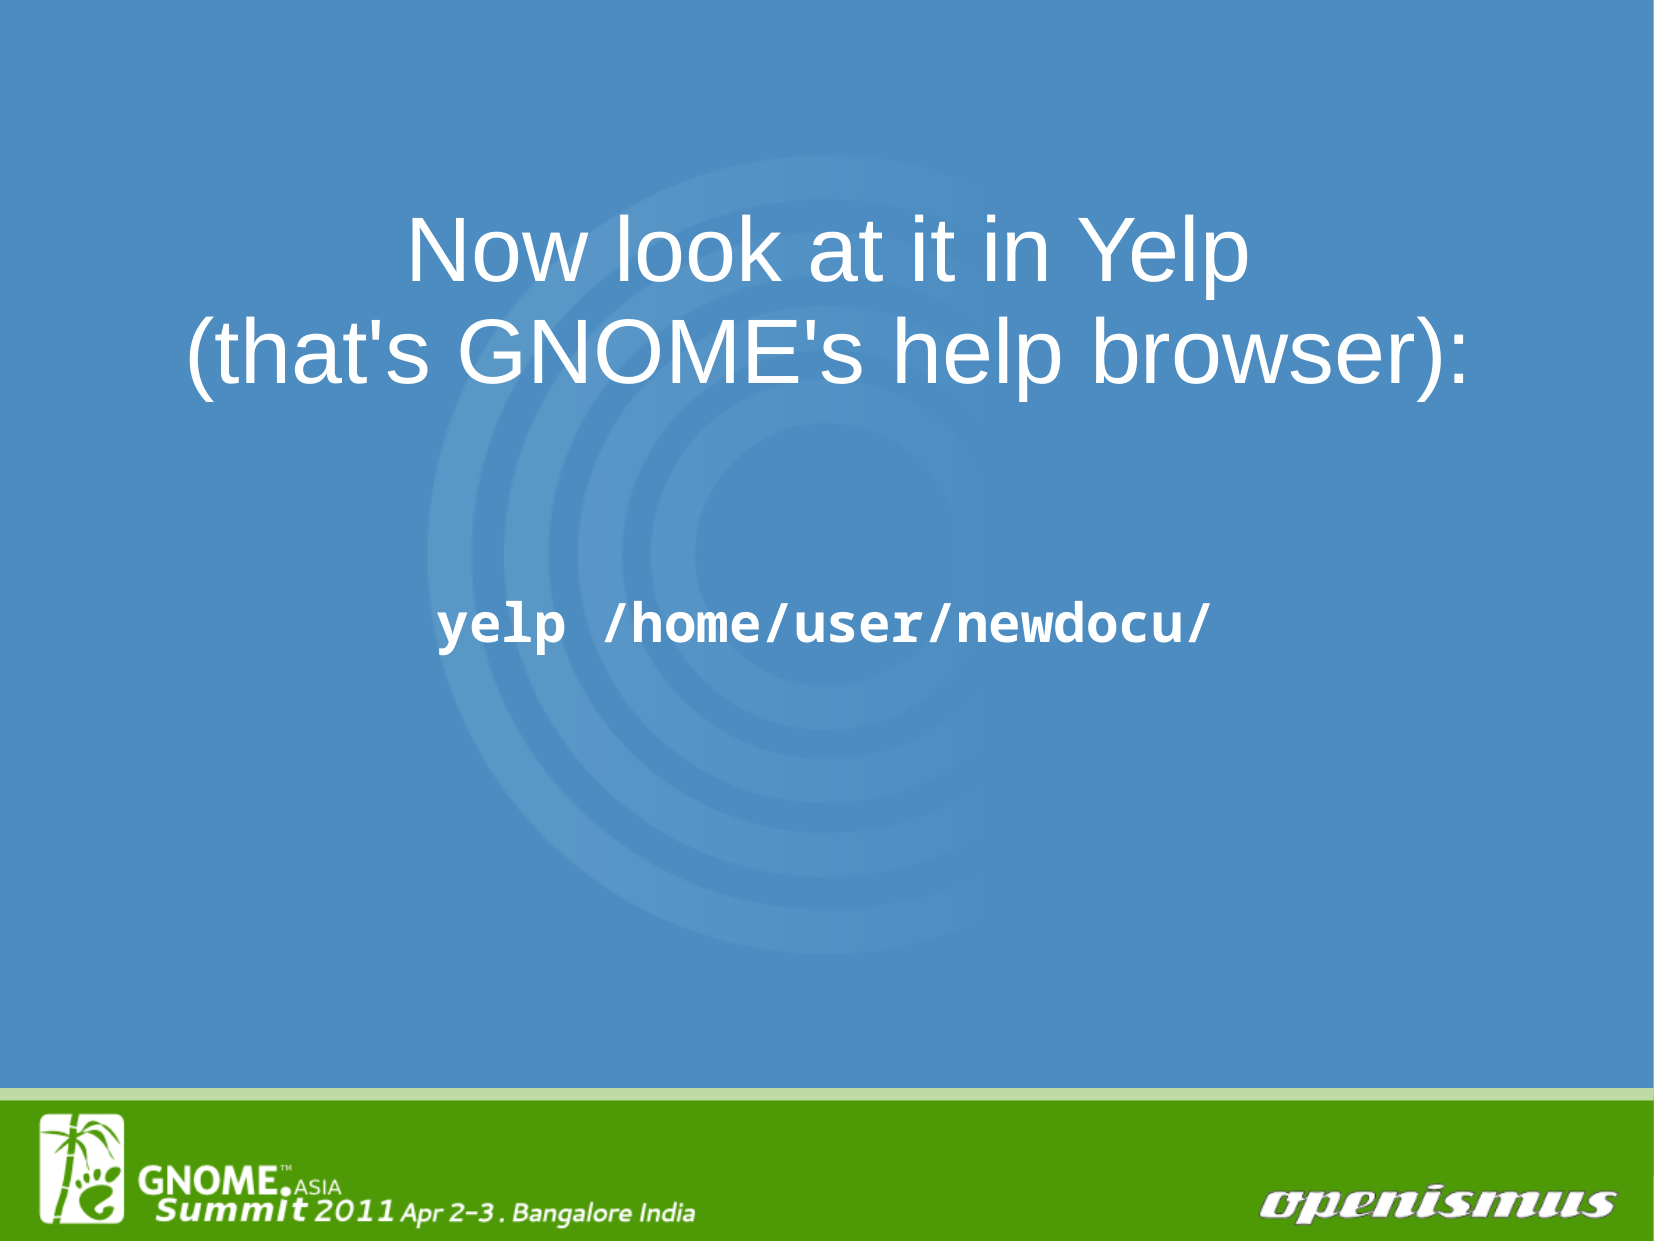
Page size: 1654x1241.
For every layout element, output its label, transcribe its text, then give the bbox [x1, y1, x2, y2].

picture [0, 0, 1654, 1241]
title Now look at it in Yelp (that's GNOME's help browser): [82, 197, 1576, 405]
text_box yelp /home/user/newdocu/ [82, 569, 1571, 673]
